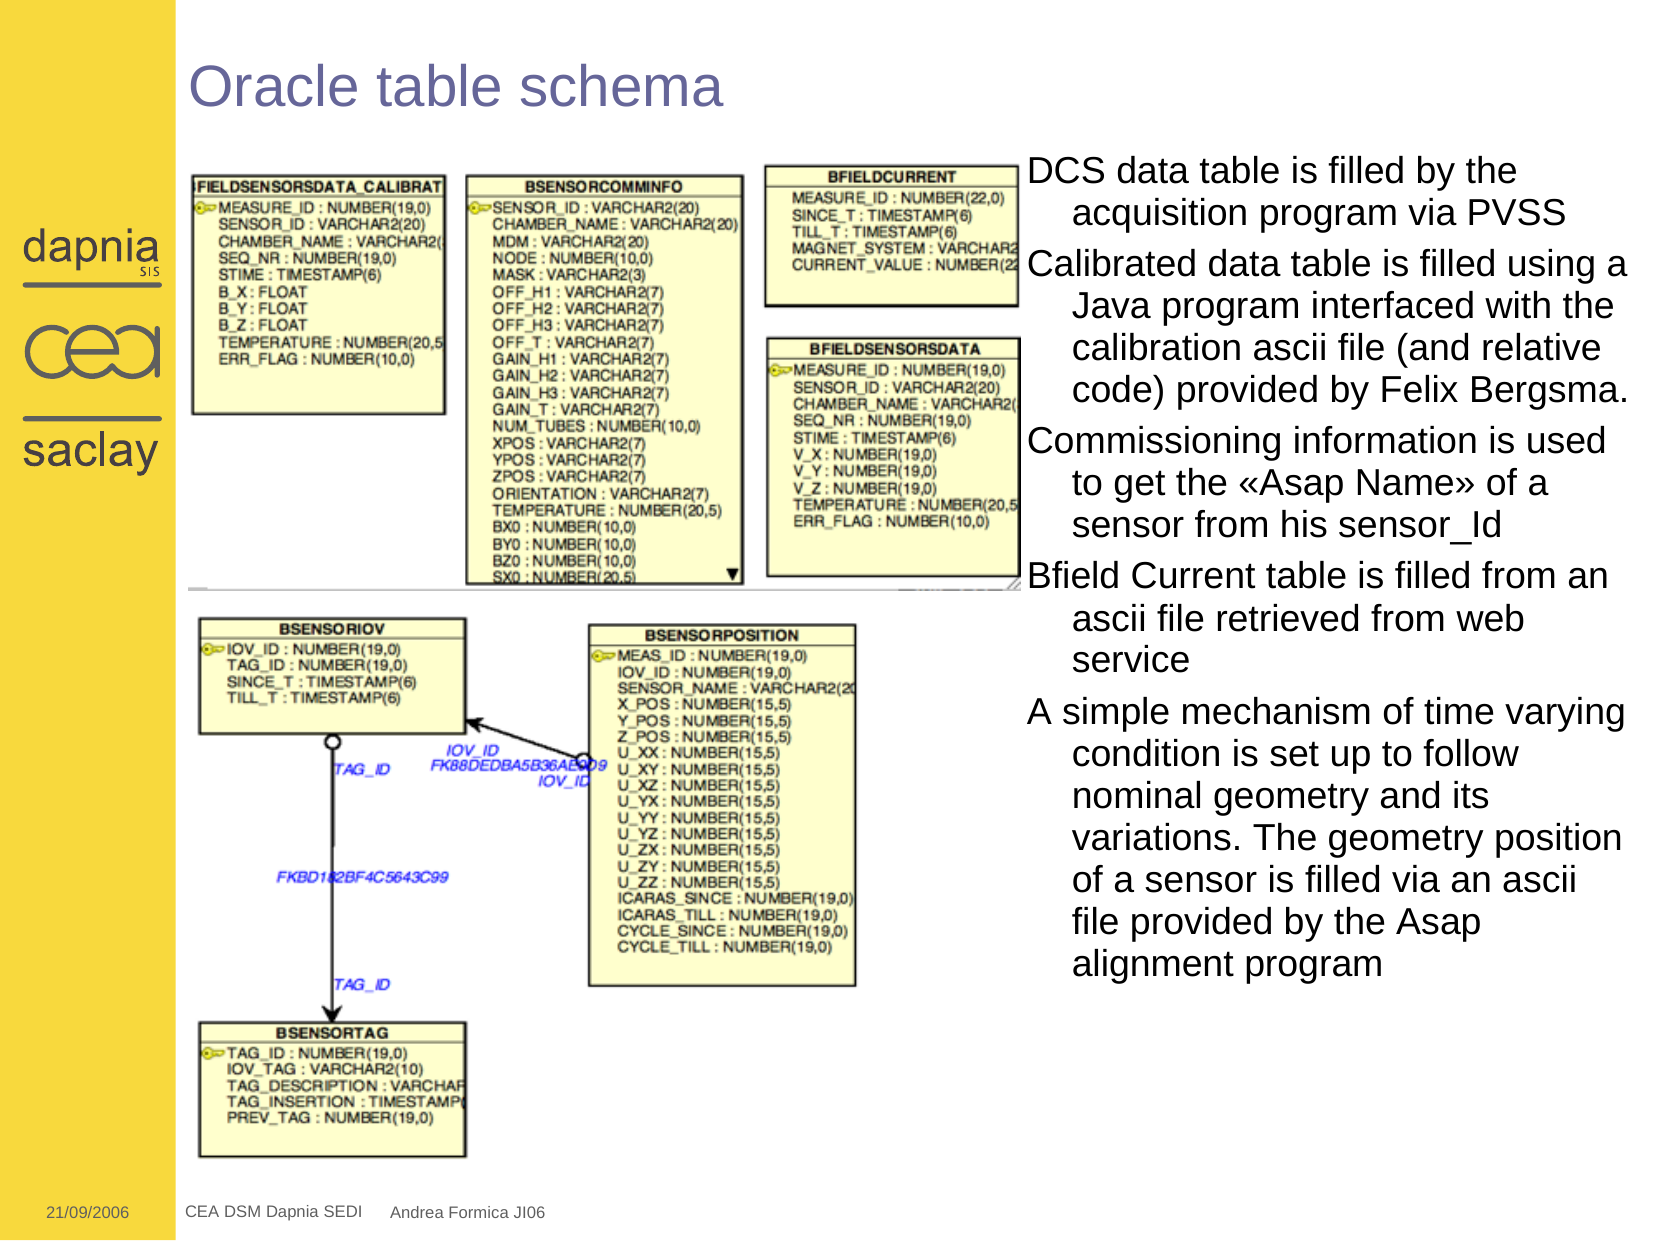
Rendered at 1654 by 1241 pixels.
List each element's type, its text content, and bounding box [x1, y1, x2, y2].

title Oracle table schema [188, 10, 1654, 162]
picture [188, 161, 1017, 591]
picture [193, 614, 888, 1177]
list DCS data table is filled by the acquisition program via PVSS Calibrated data table is filled using a Java program interfaced with the calibration ascii file (and relative code) provided by Felix Bergsma. Commissioning information is used to get the «Asap Name» of a sensor from his sensor_Id Bfield Current table is filled from an ascii file retrieved from web service A simple mechanism of time varying condition is set up to follow nominal geometry and its variations. The geometry position of a sensor is filled via an ascii file provided by the Asap alignment program [1017, 149, 1635, 1115]
